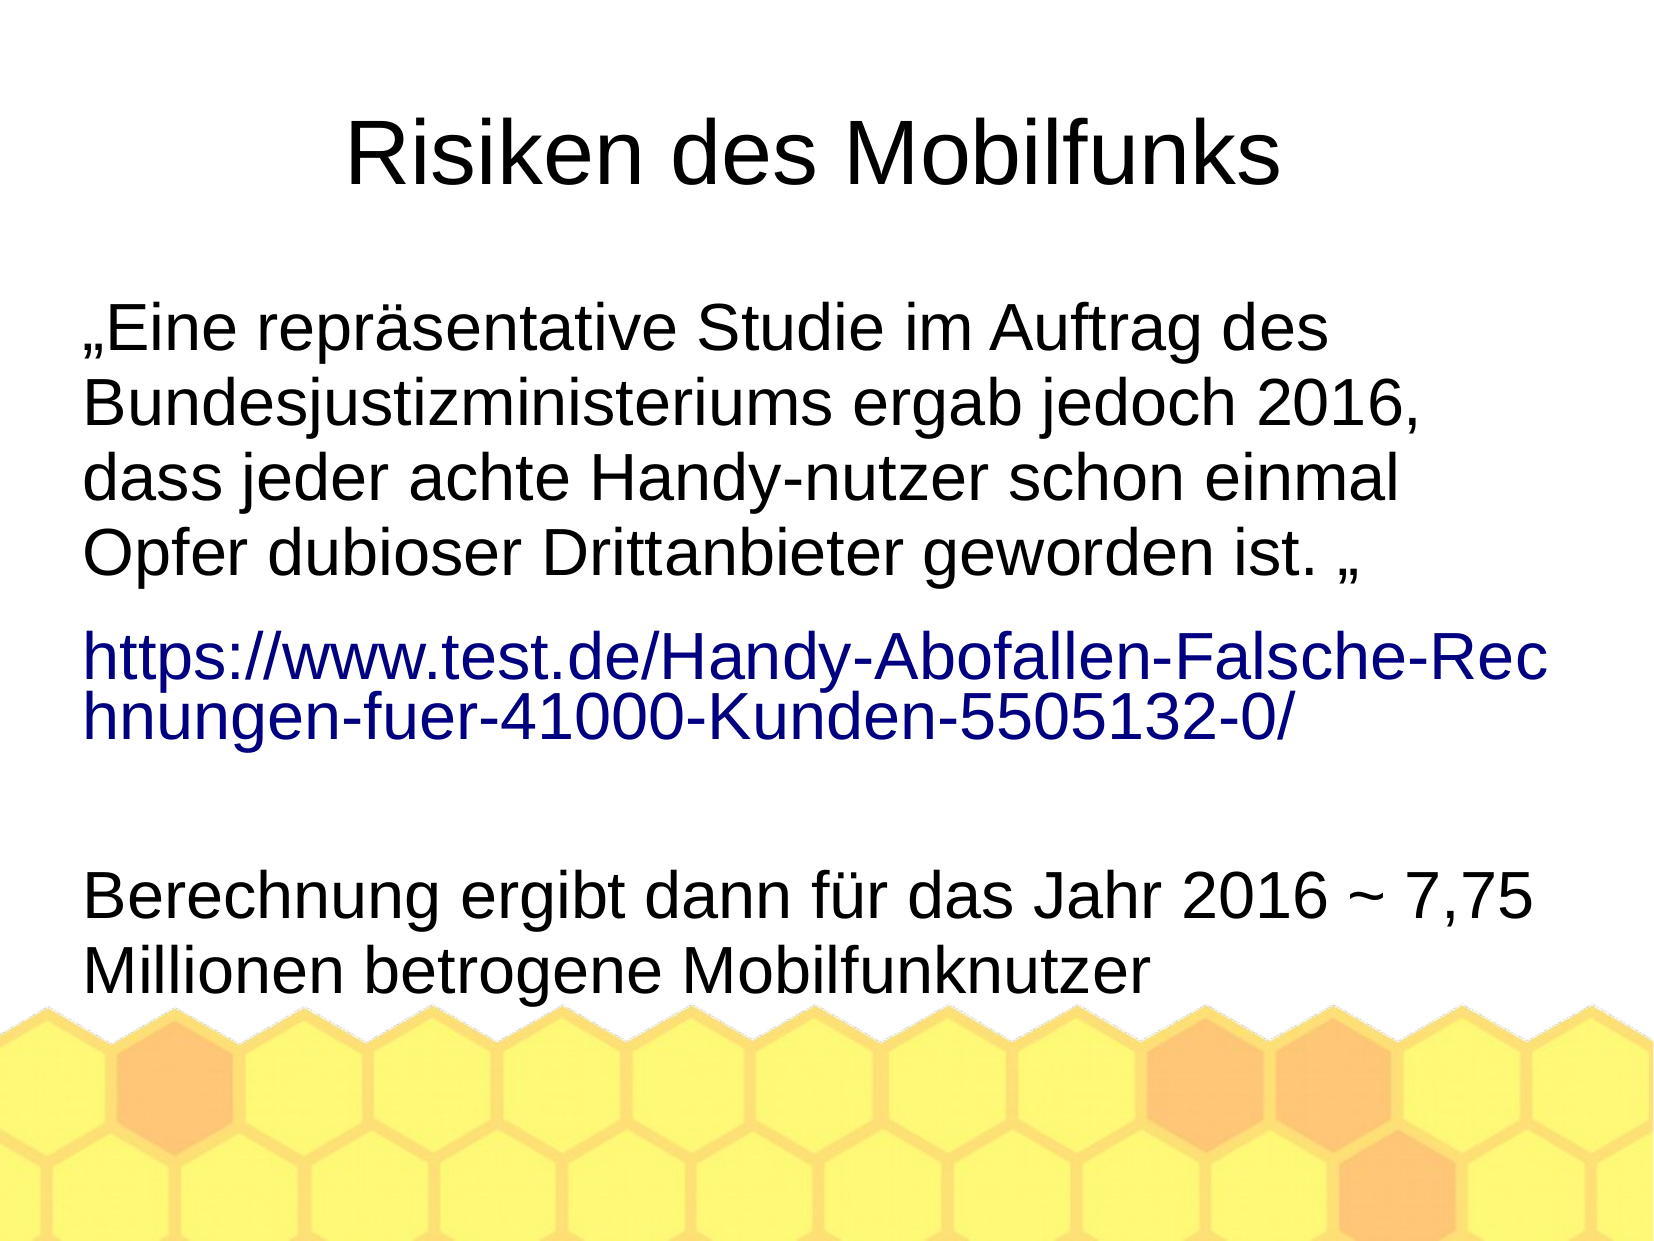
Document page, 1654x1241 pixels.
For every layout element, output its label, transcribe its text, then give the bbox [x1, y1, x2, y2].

title Risiken des Mobilfunks [82, 49, 1571, 257]
list „Eine repräsentative Studie im Auftrag des Bundes­justiz­ministeriums ergab jedoch 2016, dass jeder achte Handy-nutzer schon einmal Opfer dubioser Dritt­anbieter geworden ist. „ https://www.test.de/Handy-Abofallen-Falsche-Rechnungen-fuer-41000-Kunden-5505132-0/ Berechnung ergibt dann für das Jahr 2016 ~ 7,75 Millionen betrogene Mobilfunknutzer [82, 290, 1571, 1010]
picture [0, 1001, 1654, 1241]
